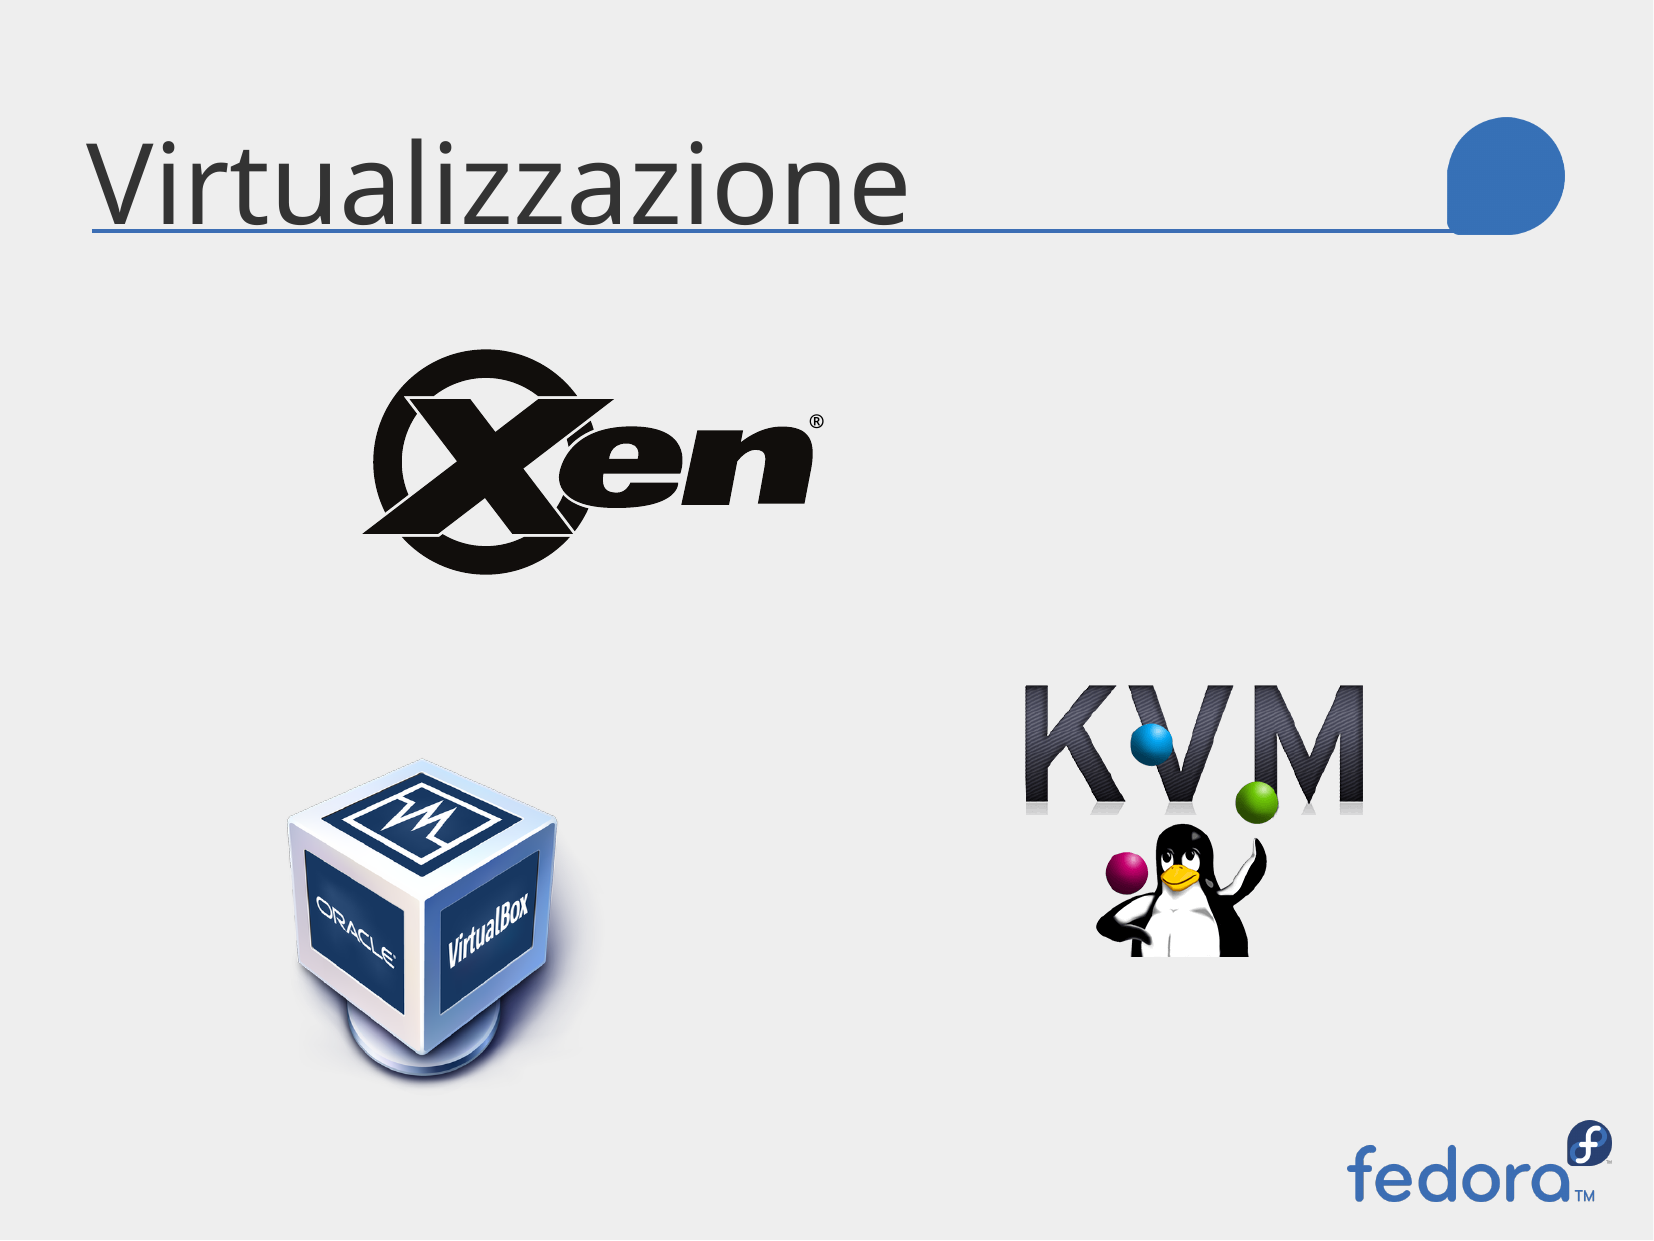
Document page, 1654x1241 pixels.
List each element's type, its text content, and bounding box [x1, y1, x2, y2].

title Virtualizzazione [86, 111, 1575, 250]
picture [969, 650, 1417, 957]
picture [273, 756, 621, 1104]
picture [354, 340, 831, 589]
picture [1347, 1120, 1612, 1202]
